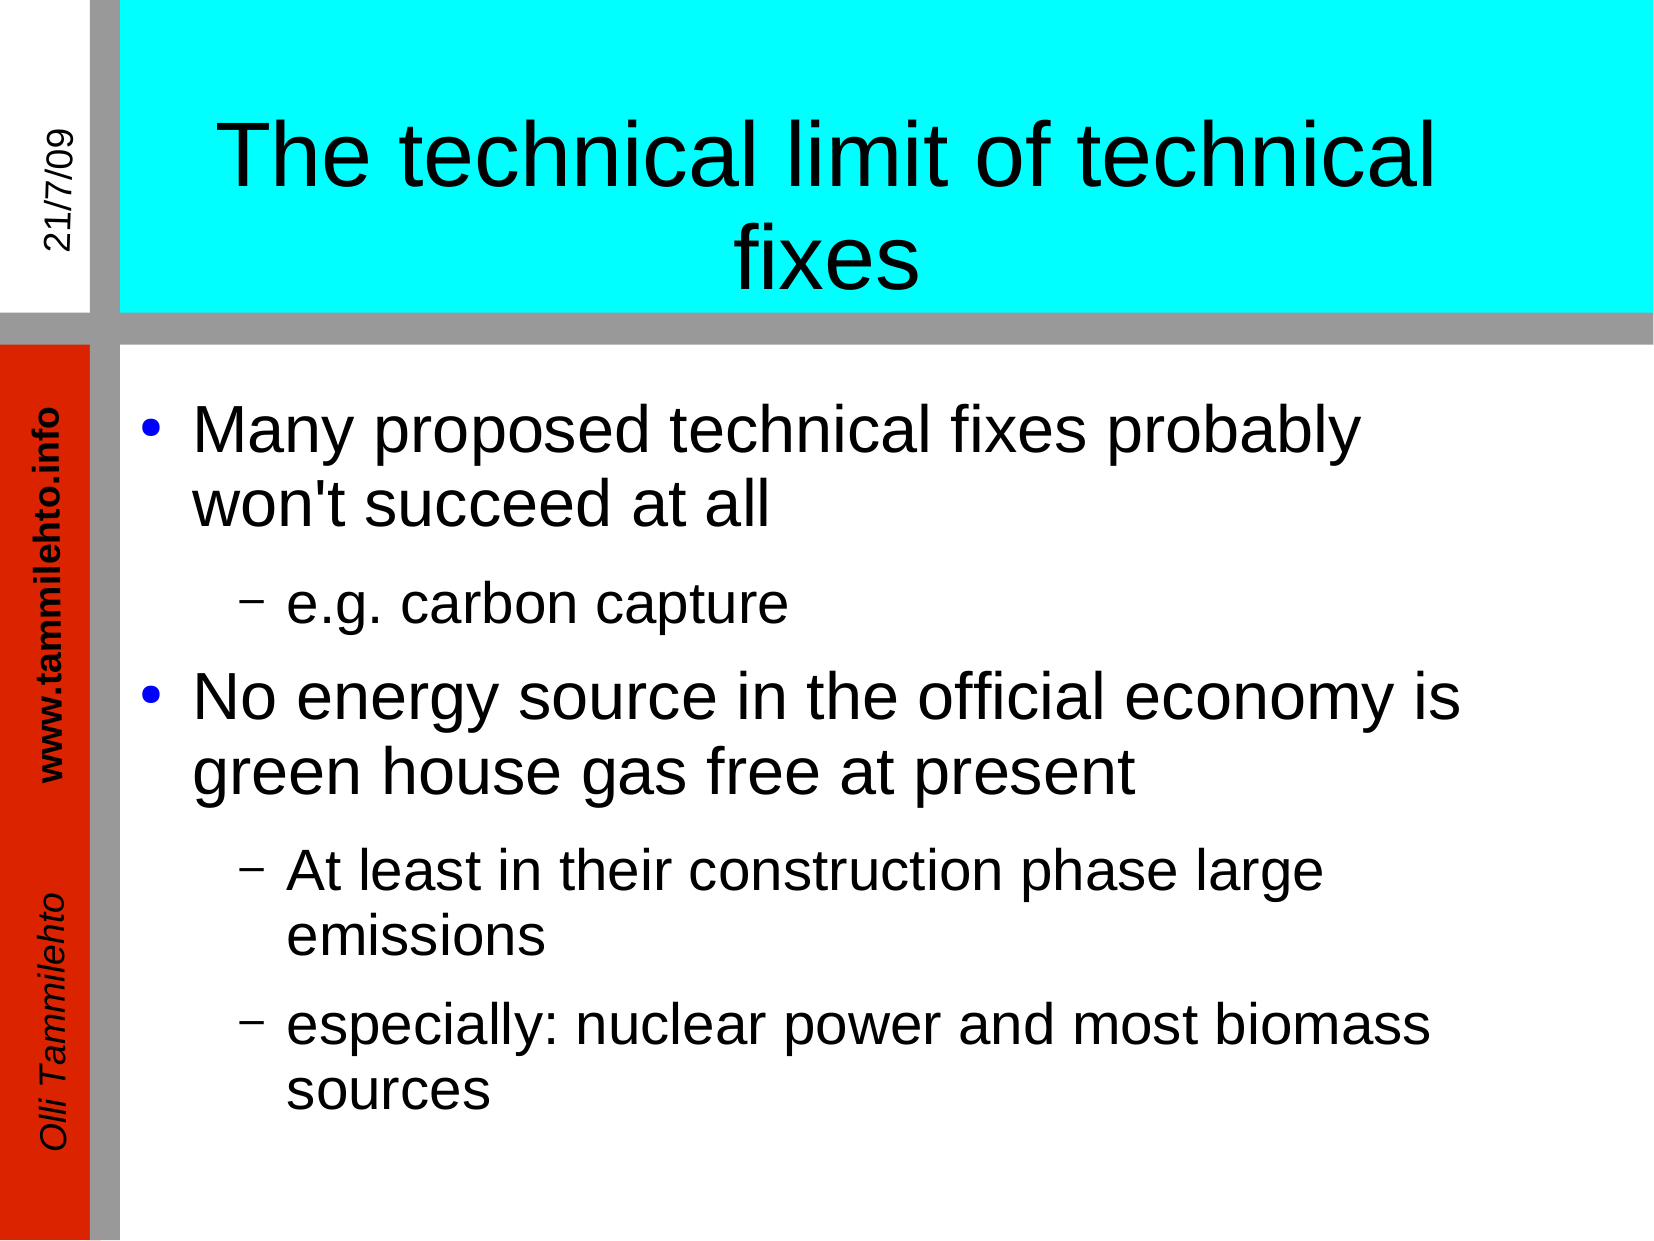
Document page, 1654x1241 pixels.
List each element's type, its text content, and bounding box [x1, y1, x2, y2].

list Many proposed technical fixes probably won't succeed at all e.g. carbon capture No energy source in the official economy is green house gas free at present At least in their construction phase large emissions especially: nuclear power and most biomass sources [121, 391, 1534, 1127]
title The technical limit of technical fixes [121, 103, 1534, 310]
